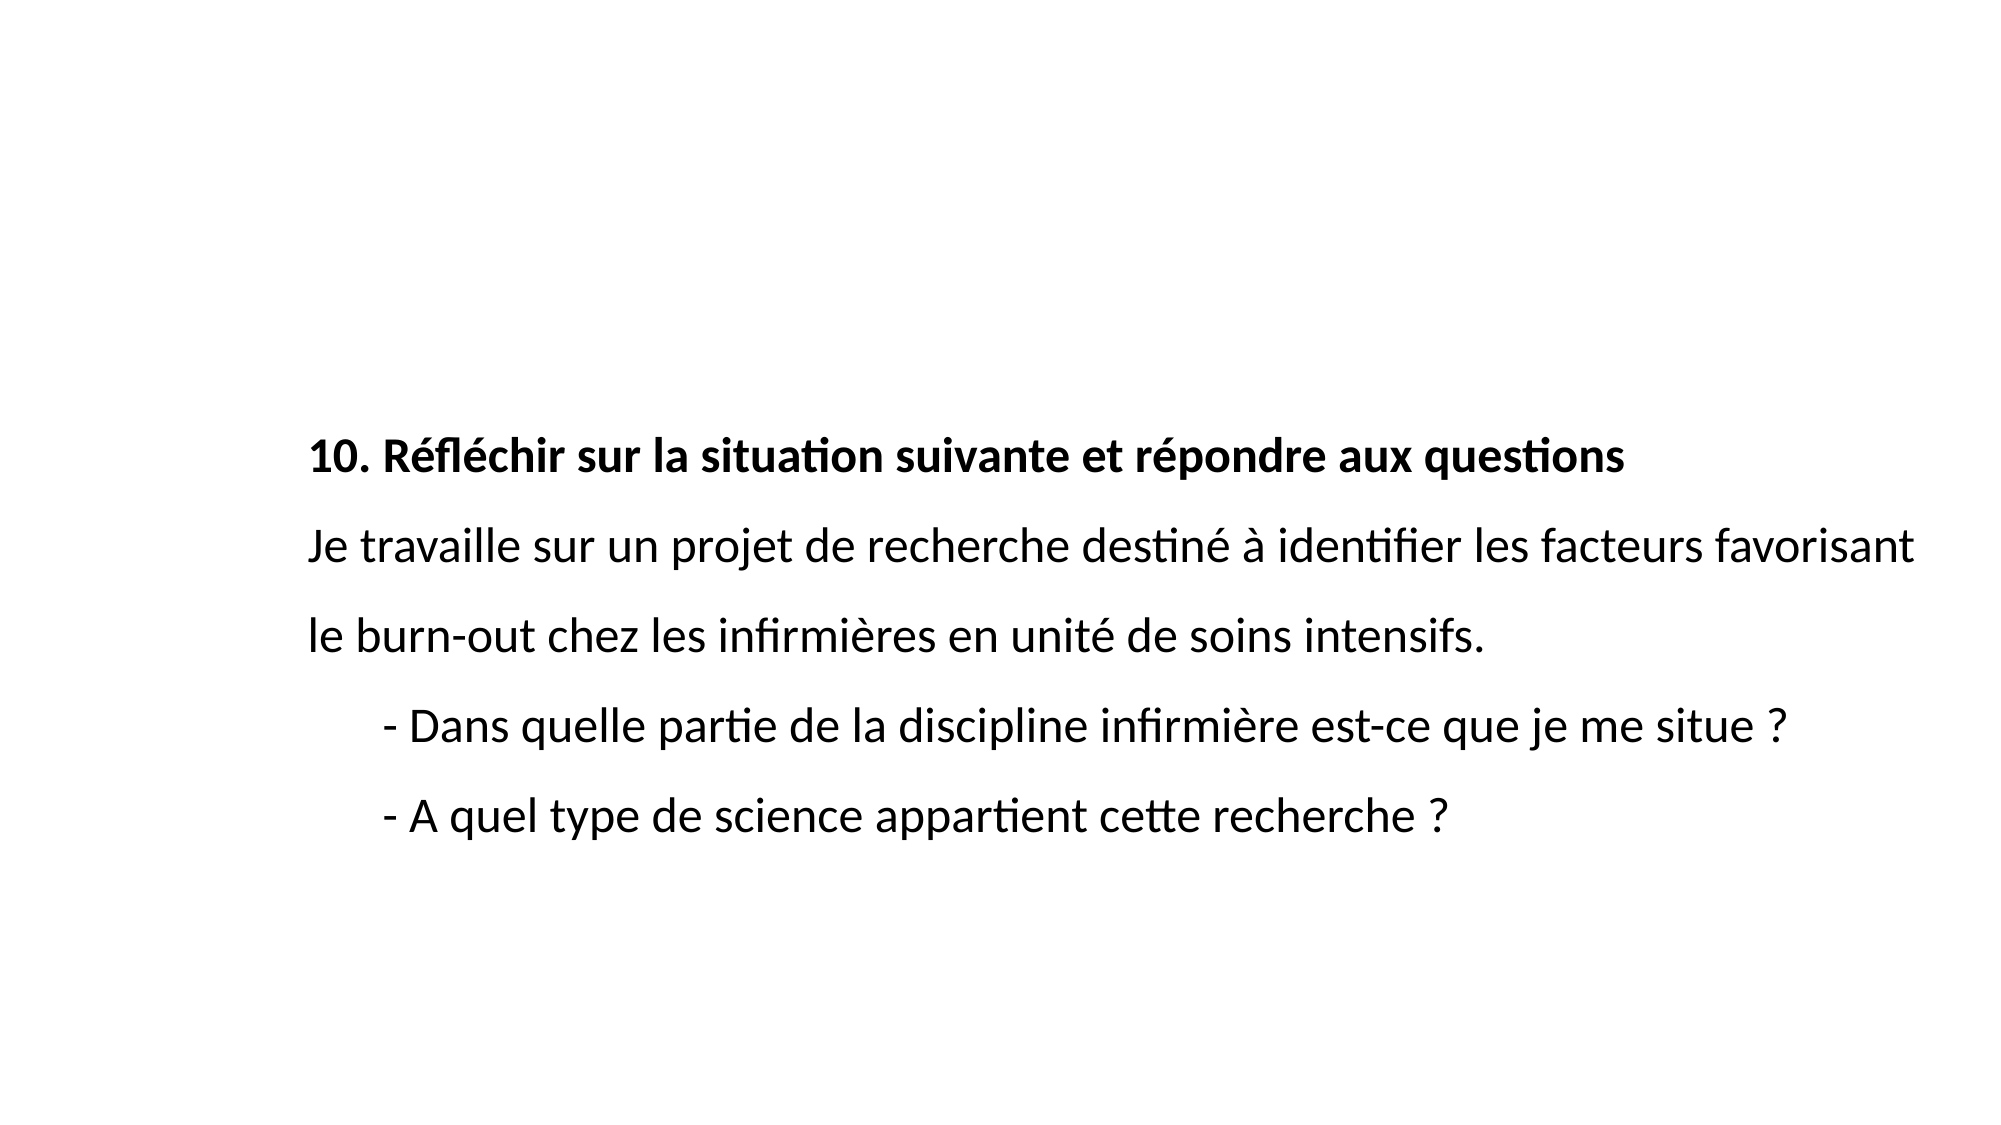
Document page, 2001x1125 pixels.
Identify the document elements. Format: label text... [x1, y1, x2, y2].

text_box 10. Réfléchir sur la situation suivante et répondre aux questions Je travaille sur un projet de recherche destiné à identifier les facteurs favorisant le burn-out chez les infirmières en unité de soins intensifs. - Dans quelle partie de la discipline infirmière est-ce que je me situe ? - A quel type de science appartient cette recherche ? [293, 385, 1935, 850]
